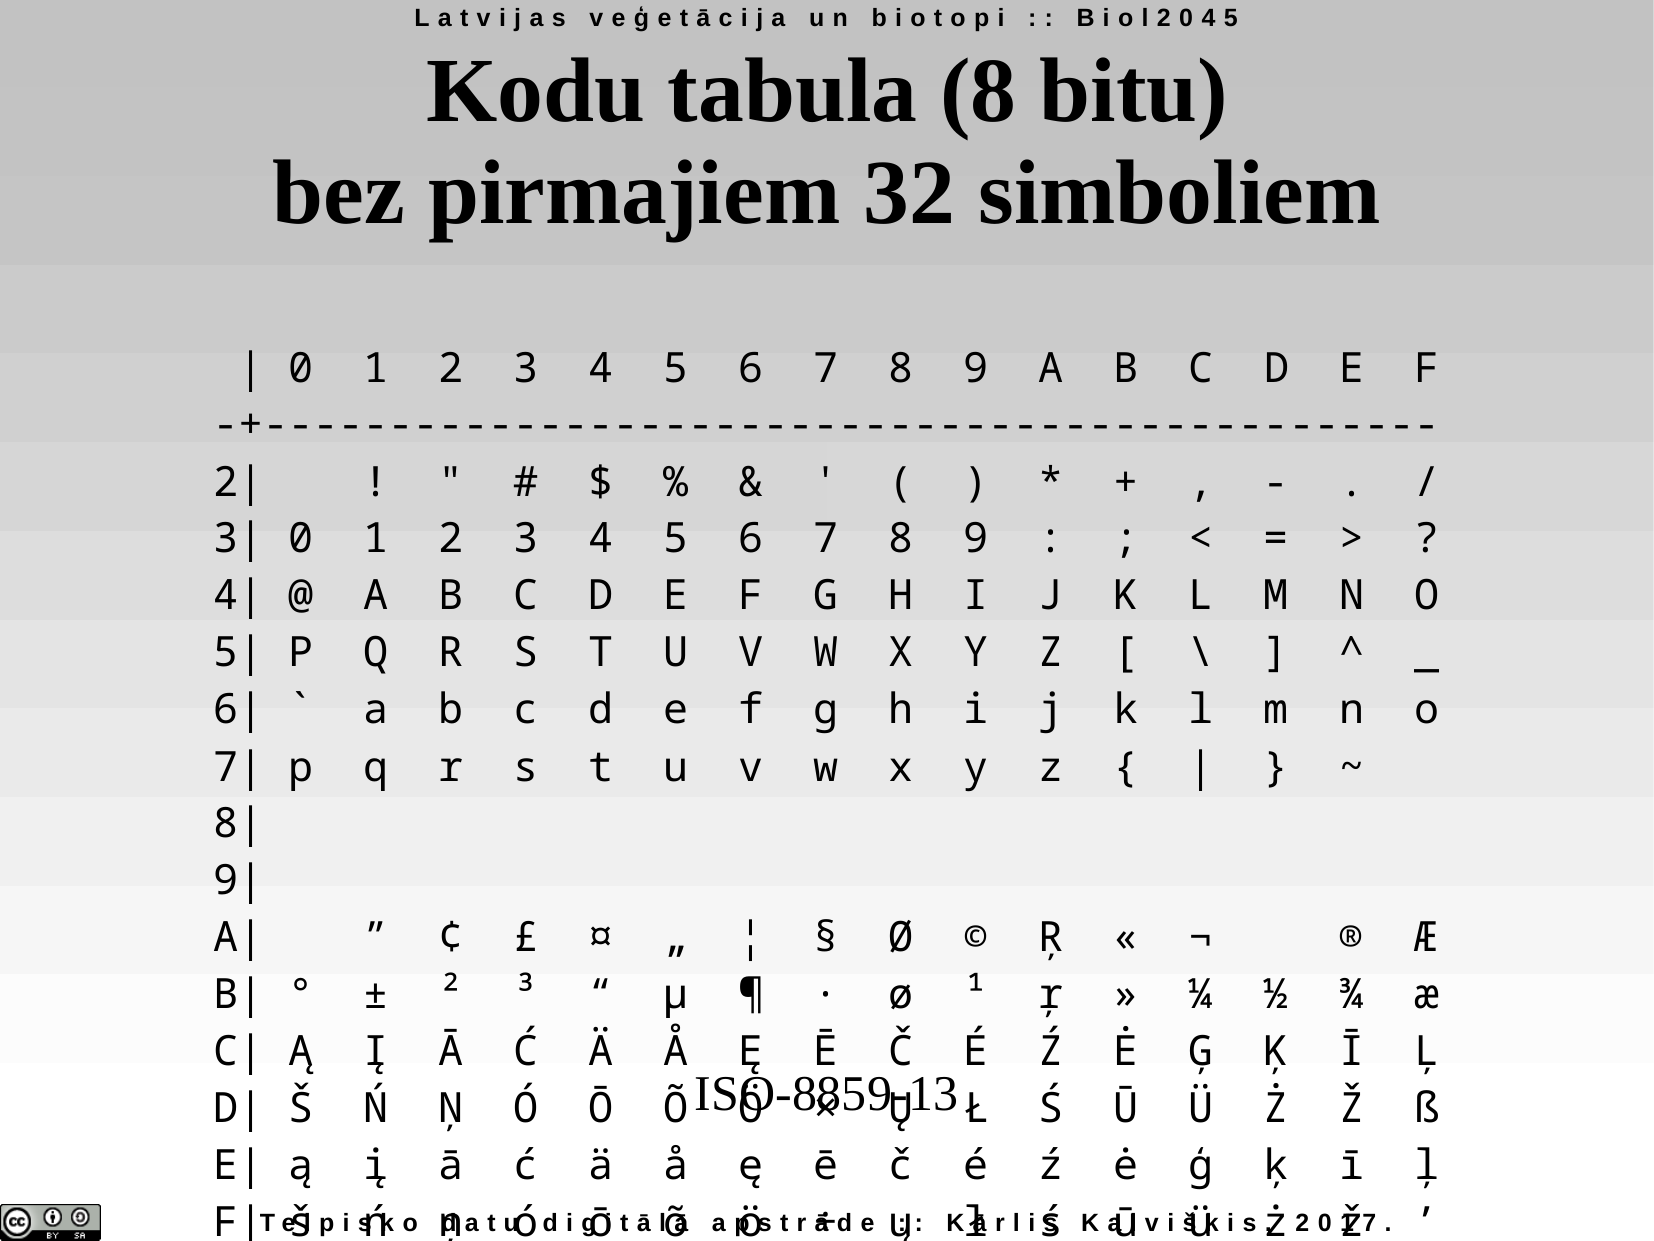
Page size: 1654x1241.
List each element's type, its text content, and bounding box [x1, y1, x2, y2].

picture [0, 0, 1654, 1241]
title Kodu tabula (8 bitu) bez pirmajiem 32 simboliem [59, 37, 1596, 246]
text_box | 0 1 2 3 4 5 6 7 8 9 A B C D E F -+----------------------------------------------- 2| ! " # $ % & ' ( ) * + , - . / 3| 0 1 2 3 4 5 6 7 8 9 : ; < = > ? 4| @ A B C D E F G H I J K L M N O 5| P Q R S T U V W X Y Z [ \ ] ^ _ 6| ` a b c d e f g h i j k l m n o 7| p q r s t u v w x y z { | } ~ 8| 9| A| ” ¢ £ ¤ „ ¦ § Ø © Ŗ « ¬ ­ ® Æ B| ° ± ² ³ “ µ ¶ · ø ¹ ŗ » ¼ ½ ¾ æ C| Ą Į Ā Ć Ä Å Ę Ē Č É Ź Ė Ģ Ķ Ī Ļ D| Š Ń Ņ Ó Ō Õ Ö × Ų Ł Ś Ū Ü Ż Ž ß E| ą į ā ć ä å ę ē č é ź ė ģ ķ ī ļ F| š ń ņ ó ō õ ö ÷ ų ł ś ū ü ż ž ’ [213, 337, 1439, 1094]
text_box ISO-8859-13 [694, 1070, 959, 1116]
